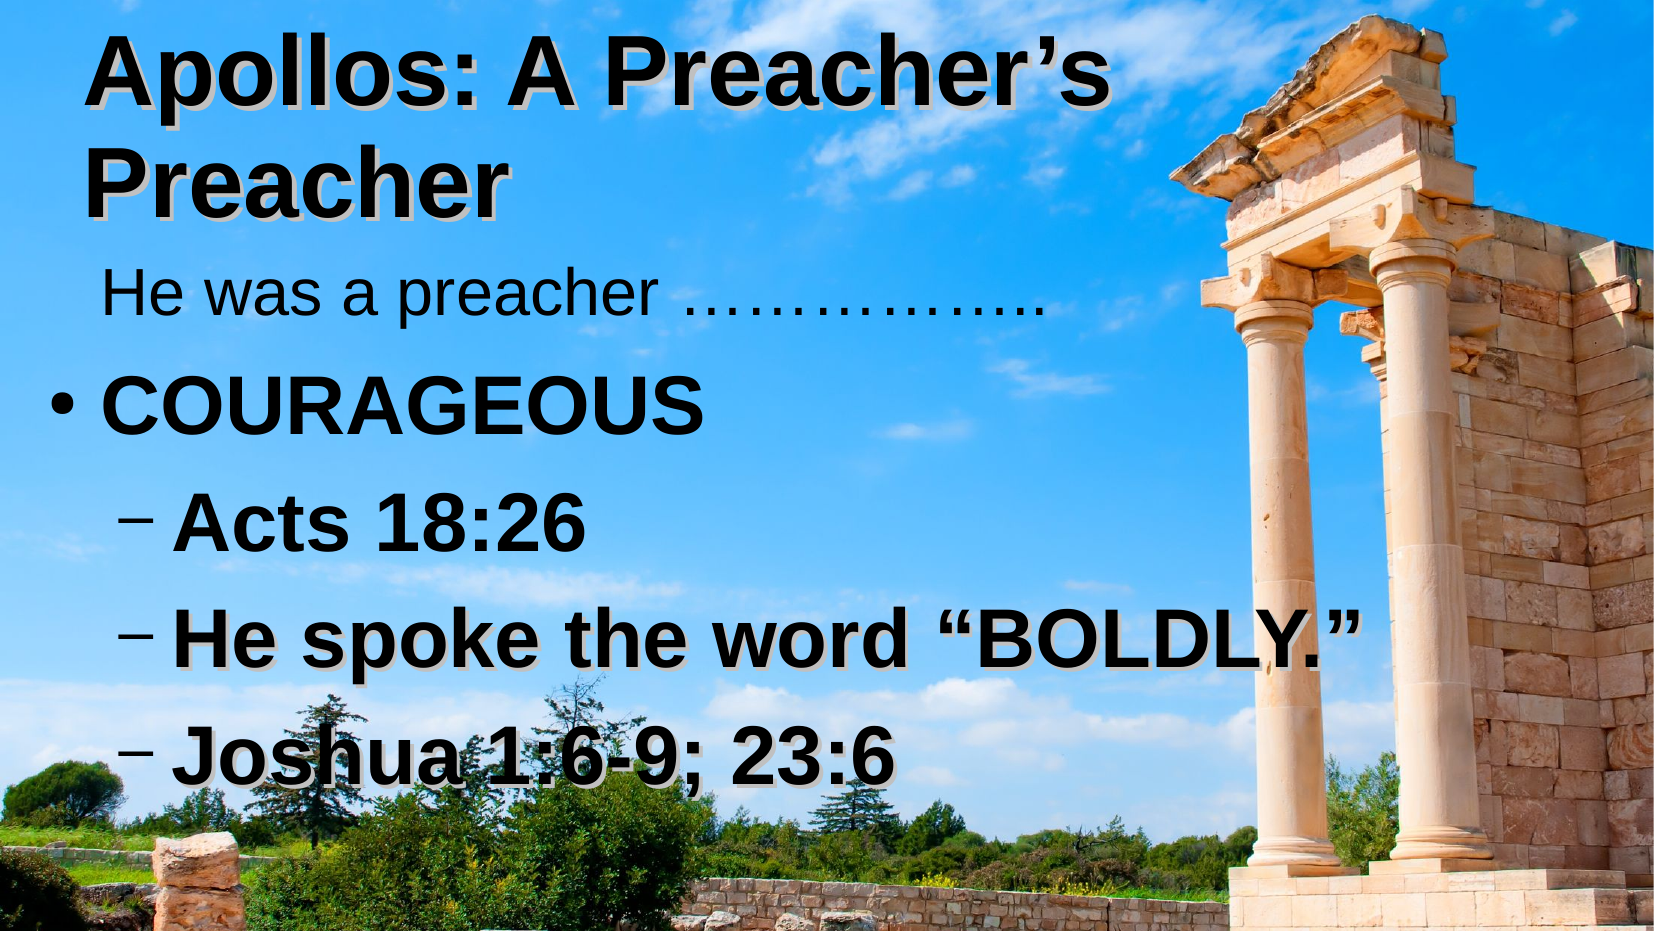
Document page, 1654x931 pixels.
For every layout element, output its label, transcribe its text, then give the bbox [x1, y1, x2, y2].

title Apollos: A Preacher’s Preacher [82, 15, 1571, 239]
picture [0, 0, 1654, 931]
list He was a preacher …………….. COURAGEOUS Acts 18:26 He spoke the word “BOLDLY.” Joshua 1:6-9; 23:6 [30, 255, 1636, 919]
